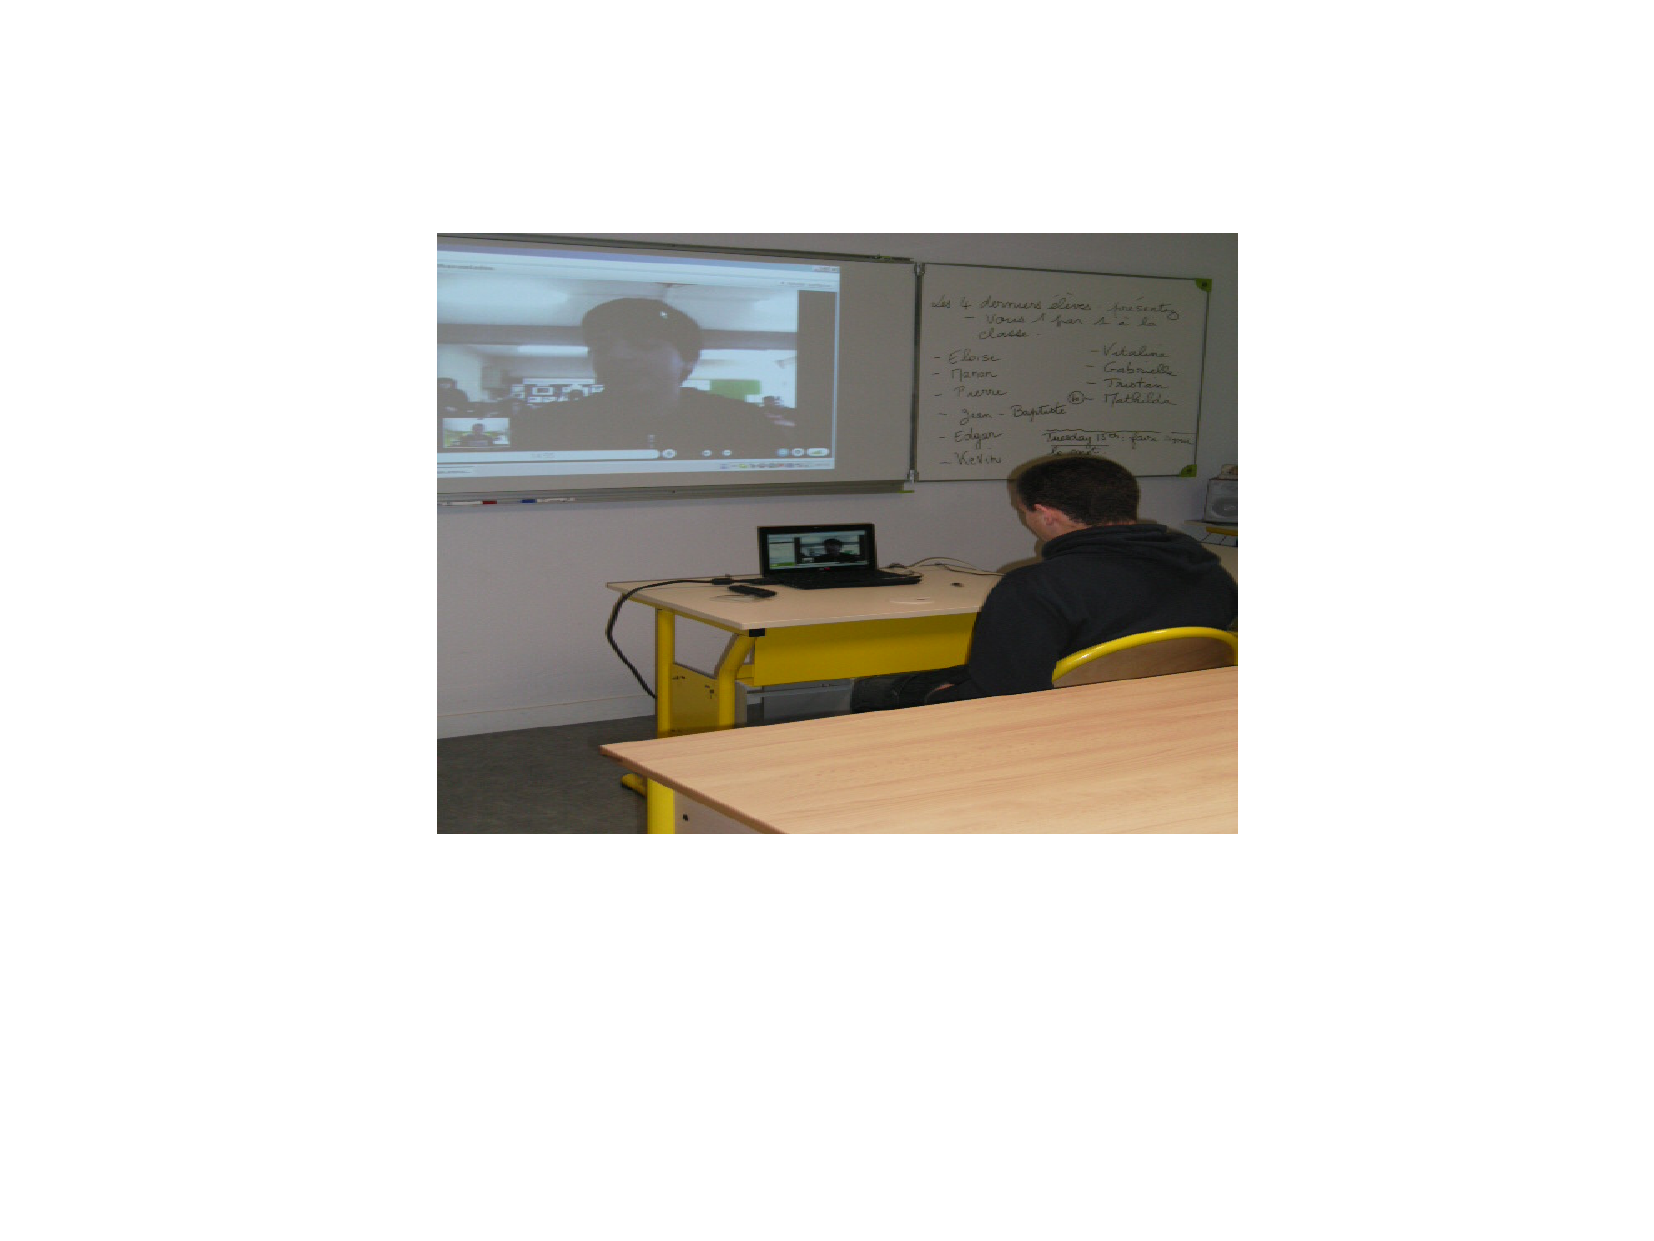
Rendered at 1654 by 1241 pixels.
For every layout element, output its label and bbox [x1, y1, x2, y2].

picture [437, 233, 1238, 834]
